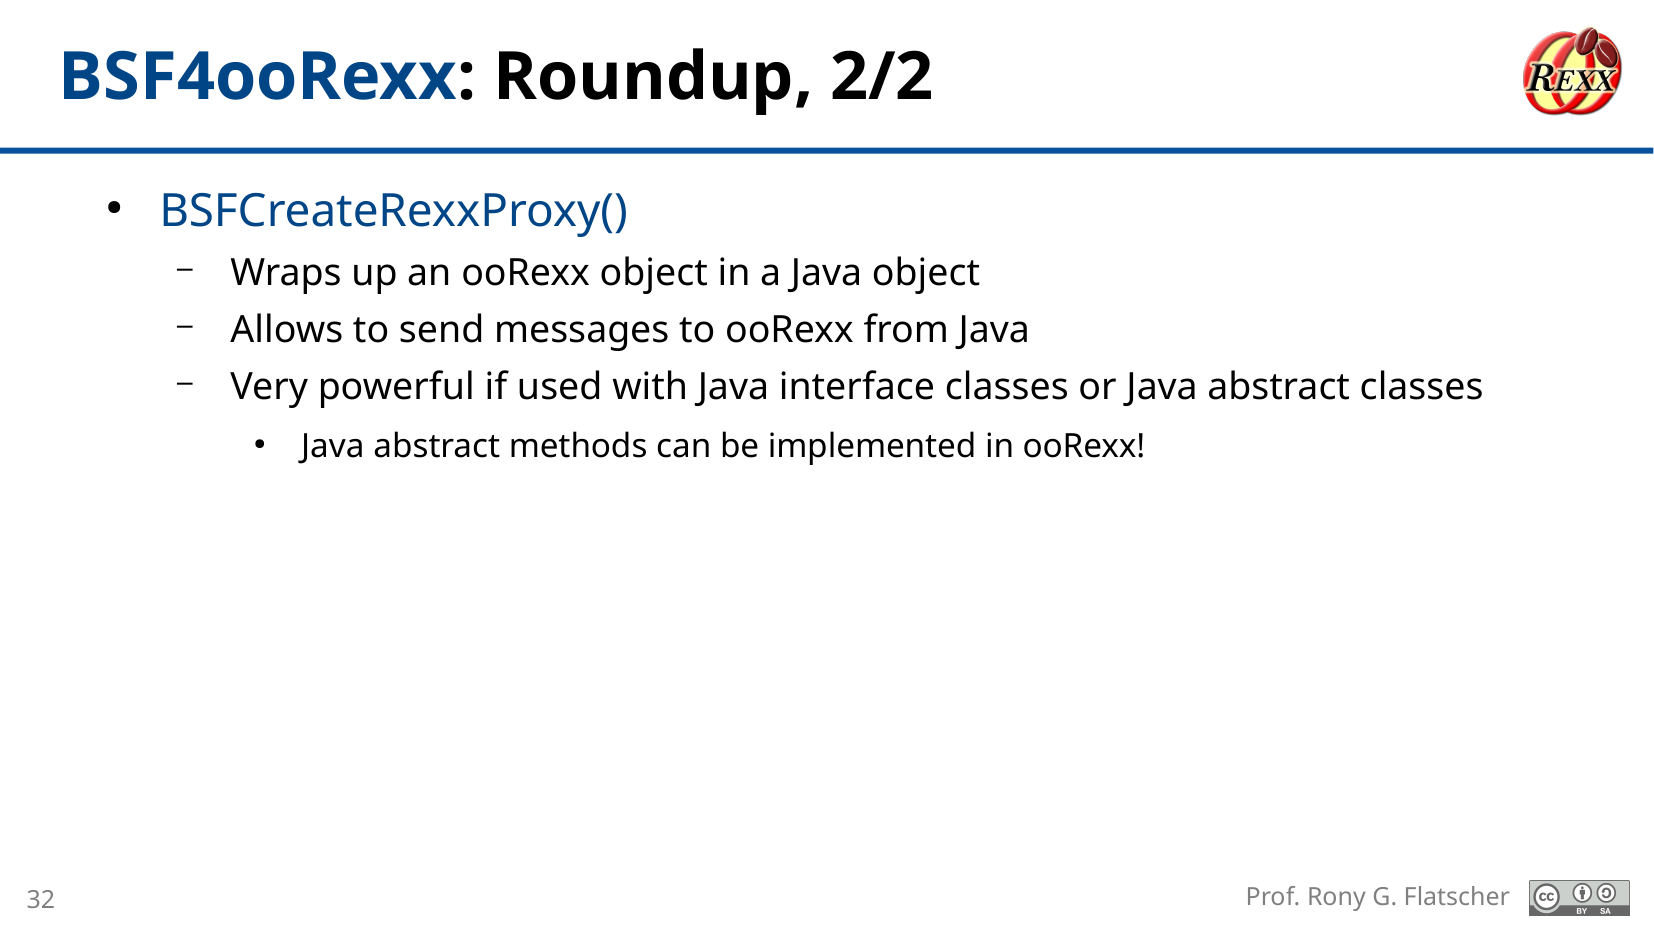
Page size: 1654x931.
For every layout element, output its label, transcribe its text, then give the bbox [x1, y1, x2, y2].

list BSFCreateRexxProxy() Wraps up an ooRexx object in a Java object Allows to send messages to ooRexx from Java Very powerful if used with Java interface classes or Java abstract classes Java abstract methods can be implemented in ooRexx! [88, 177, 1577, 857]
title BSF4ooRexx: Roundup, 2/2 [0, 0, 1625, 148]
